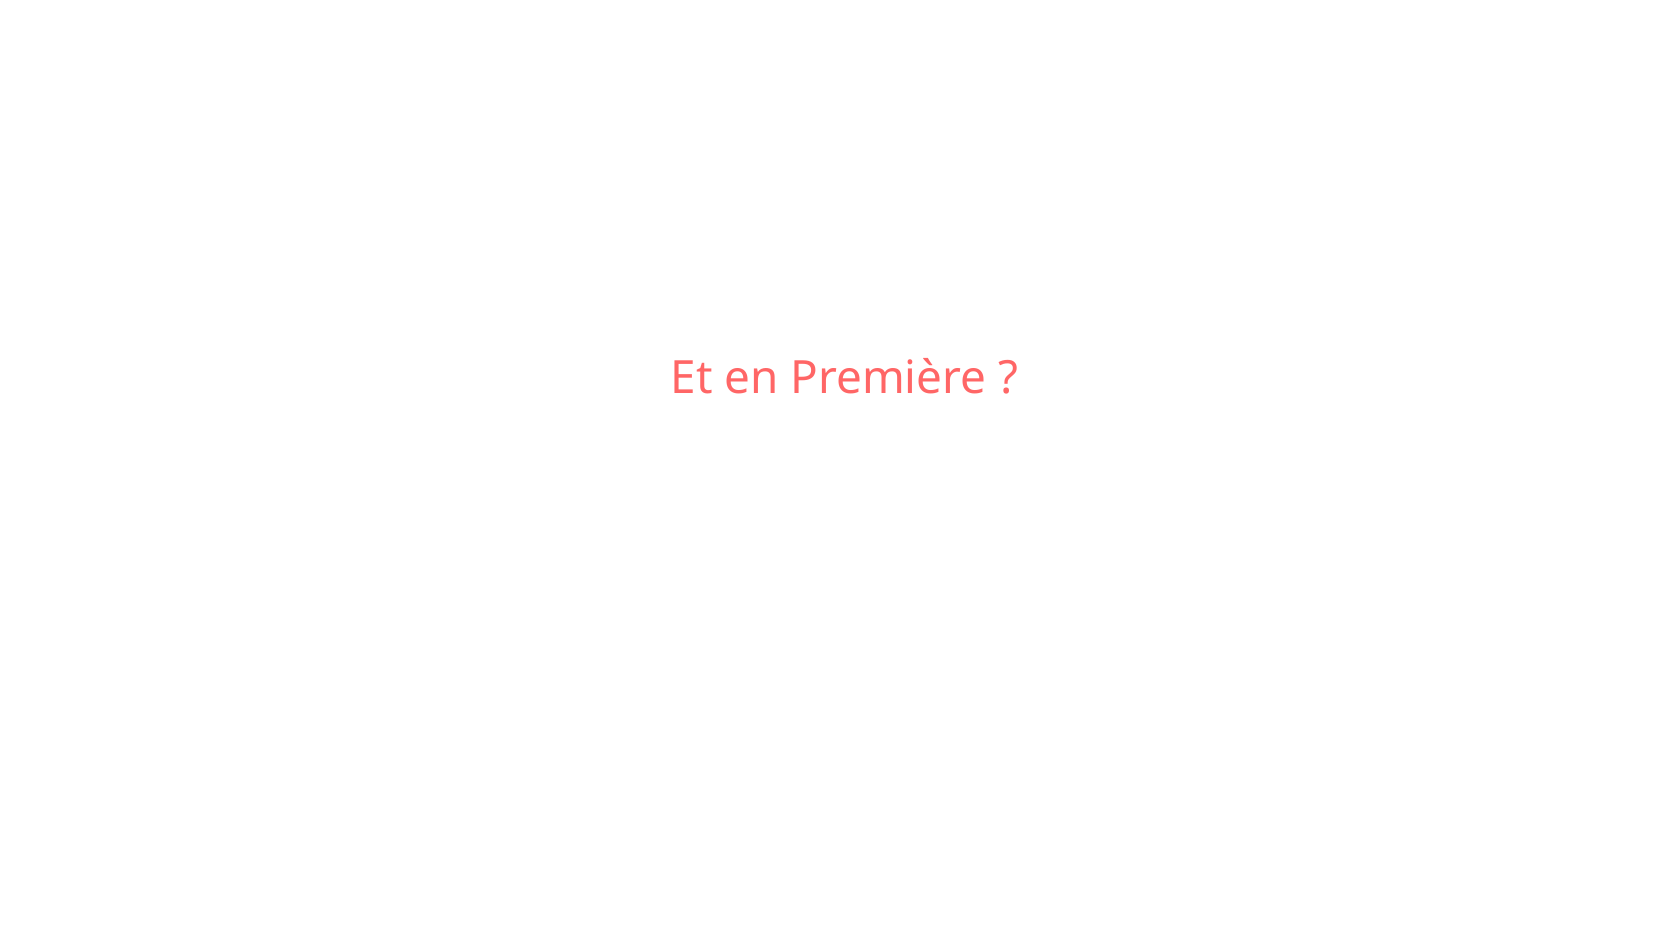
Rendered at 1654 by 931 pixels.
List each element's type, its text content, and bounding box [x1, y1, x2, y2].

text_box Et en Première ? [649, 336, 1040, 404]
